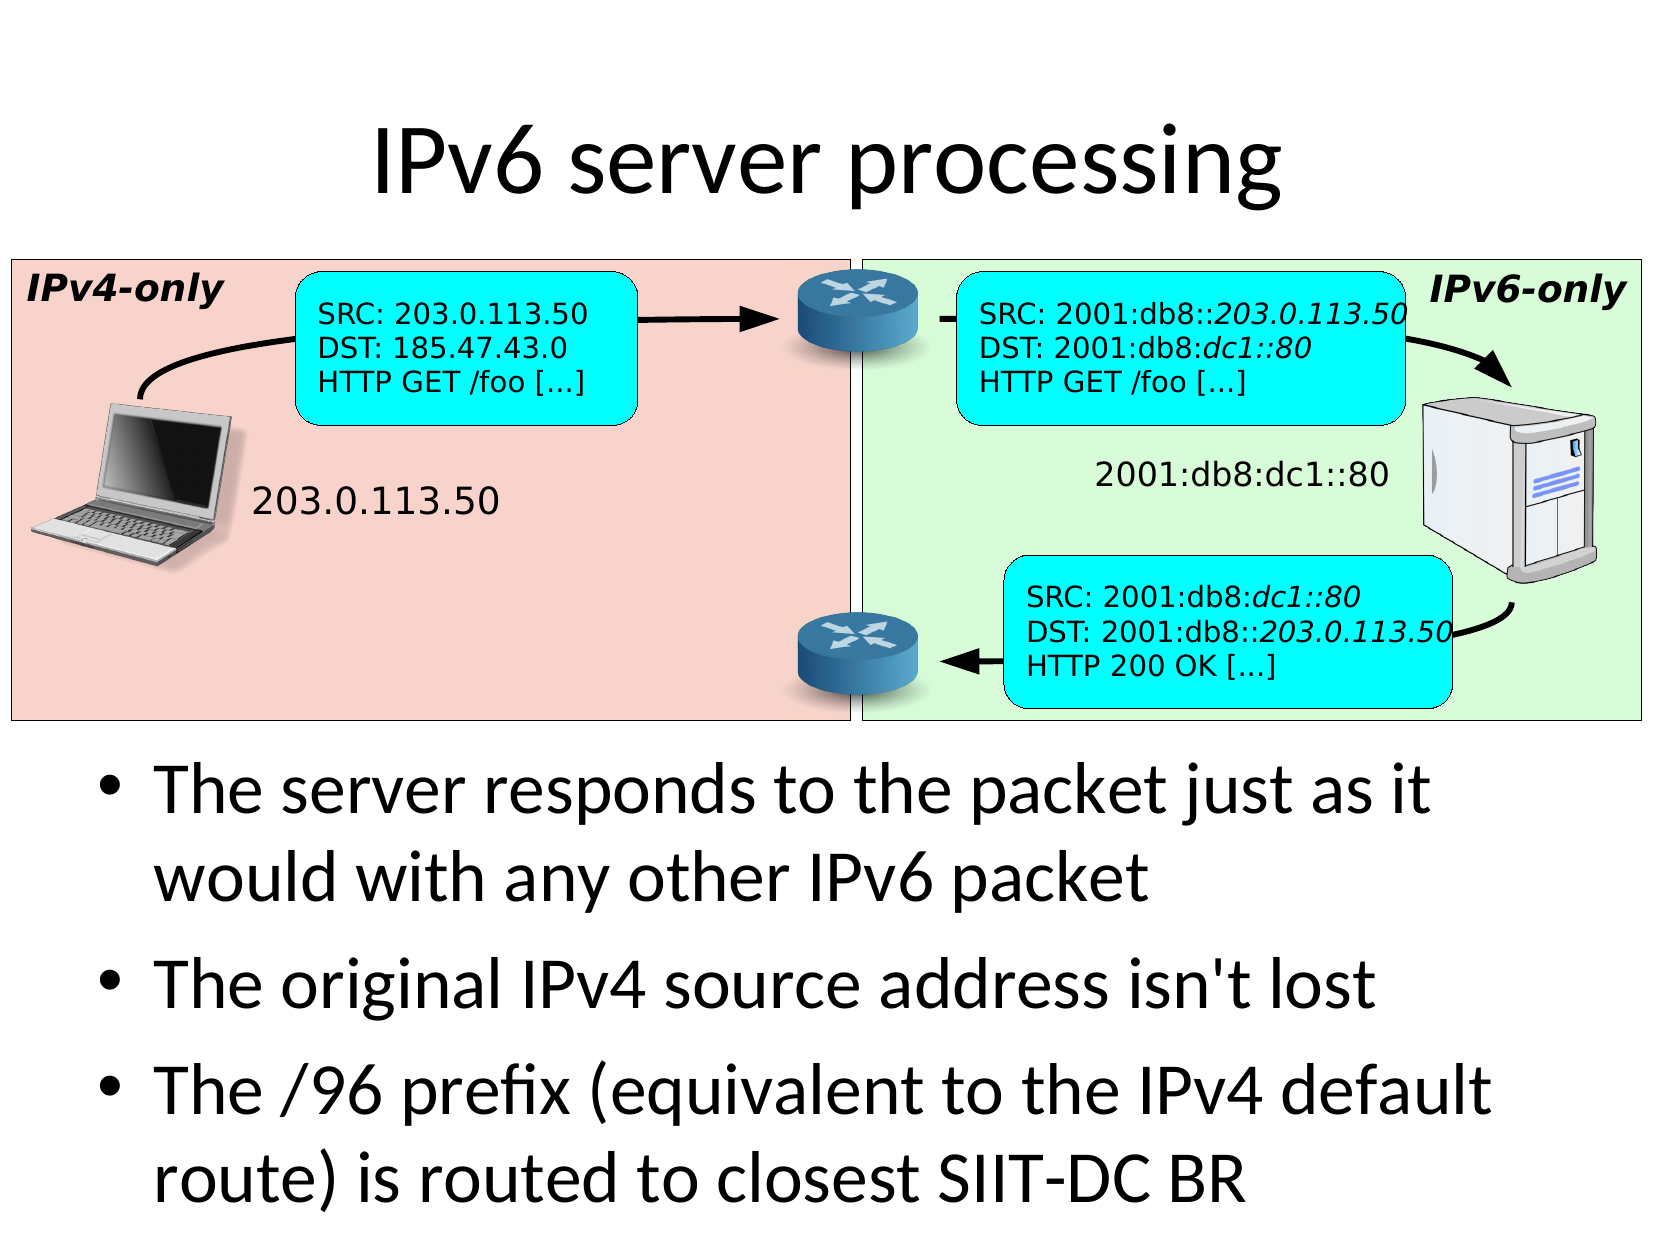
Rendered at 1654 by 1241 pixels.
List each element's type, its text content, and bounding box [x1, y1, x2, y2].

text_box [11, 259, 851, 721]
text_box SRC: 2001:db8:dc1::80 DST: 2001:db8::203.0.113.50 HTTP 200 OK [...] [1003, 555, 1453, 709]
text_box [862, 322, 1405, 660]
text_box [1406, 342, 1508, 387]
picture [779, 602, 940, 721]
picture [779, 259, 940, 378]
text_box 203.0.113.50 [236, 472, 516, 531]
title IPv6 server processing [82, 49, 1571, 257]
text_box 2001:db8:dc1::80 [1079, 448, 1406, 503]
text_box SRC: 2001:db8::203.0.113.50 DST: 2001:db8:dc1::80 HTTP GET /foo [...] [956, 271, 1406, 426]
picture [26, 399, 254, 579]
list The server responds to the packet just as it would with any other IPv6 packet The original IPv4 source address isn't lost The /96 prefix (equivalent to the IPv4 default route) is routed to closest SIIT-DC BR [82, 732, 1571, 1241]
picture [1405, 387, 1619, 603]
text_box IPv4-only [11, 259, 239, 319]
text_box [1453, 603, 1508, 631]
text_box IPv6-only [1414, 260, 1642, 319]
text_box SRC: 203.0.113.50 DST: 185.47.43.0 HTTP GET /foo [...] [295, 271, 638, 426]
text_box [940, 259, 1642, 721]
